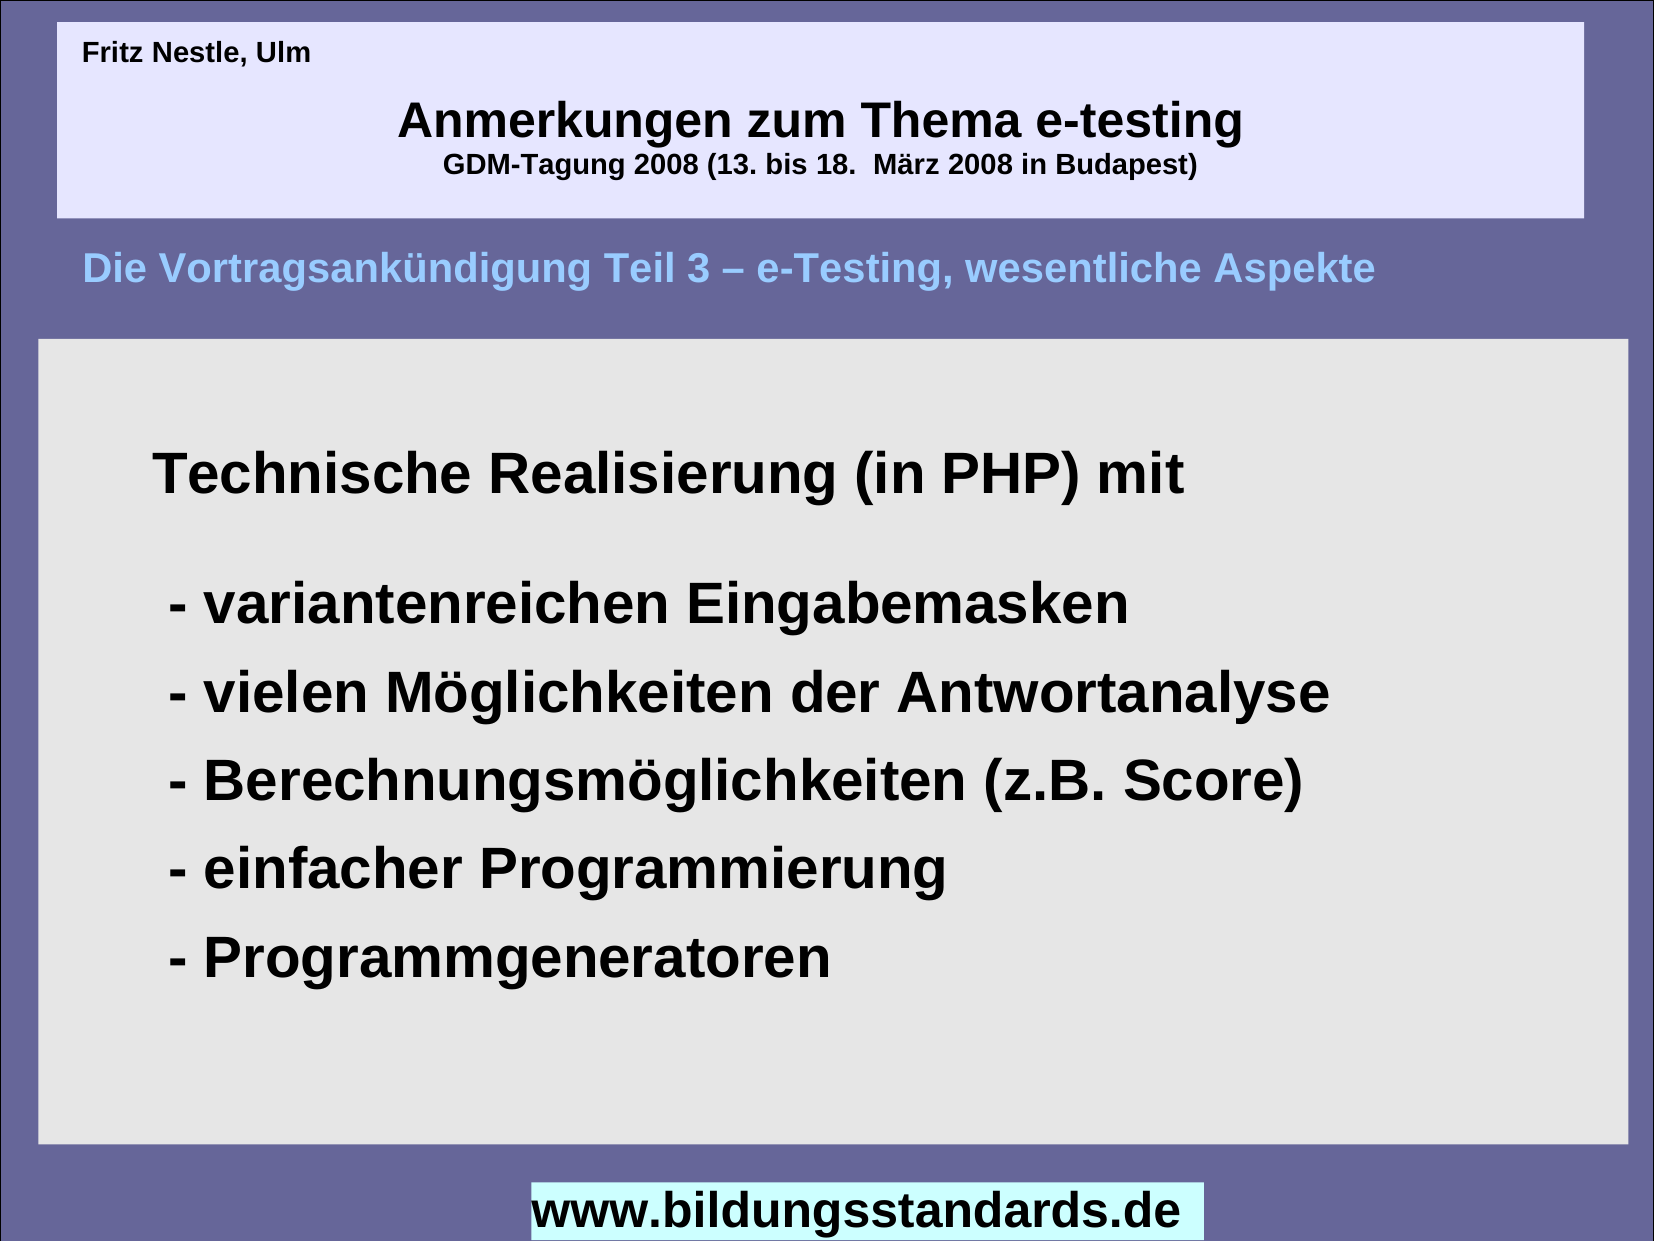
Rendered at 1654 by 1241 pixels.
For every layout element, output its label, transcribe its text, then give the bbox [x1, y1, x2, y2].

text_box [0, 0, 1654, 1241]
text_box Die Vortragsankündigung Teil 3 – e-Testing, wesentliche Aspekte [82, 244, 1423, 295]
text_box www.bildungsstandards.de [531, 1182, 1204, 1241]
text_box Technische Realisierung (in PHP) mit - variantenreichen Eingabemasken - vielen Möglichkeiten der Antwortanalyse - Berechnungsmöglichkeiten (z.B. Score) - einfacher Programmierung - Programmgeneratoren [38, 338, 1629, 1145]
text_box Fritz Nestle, Ulm Anmerkungen zum Thema e-testing GDM-Tagung 2008 (13. bis 18. März 2008 in Budapest) [57, 22, 1585, 219]
